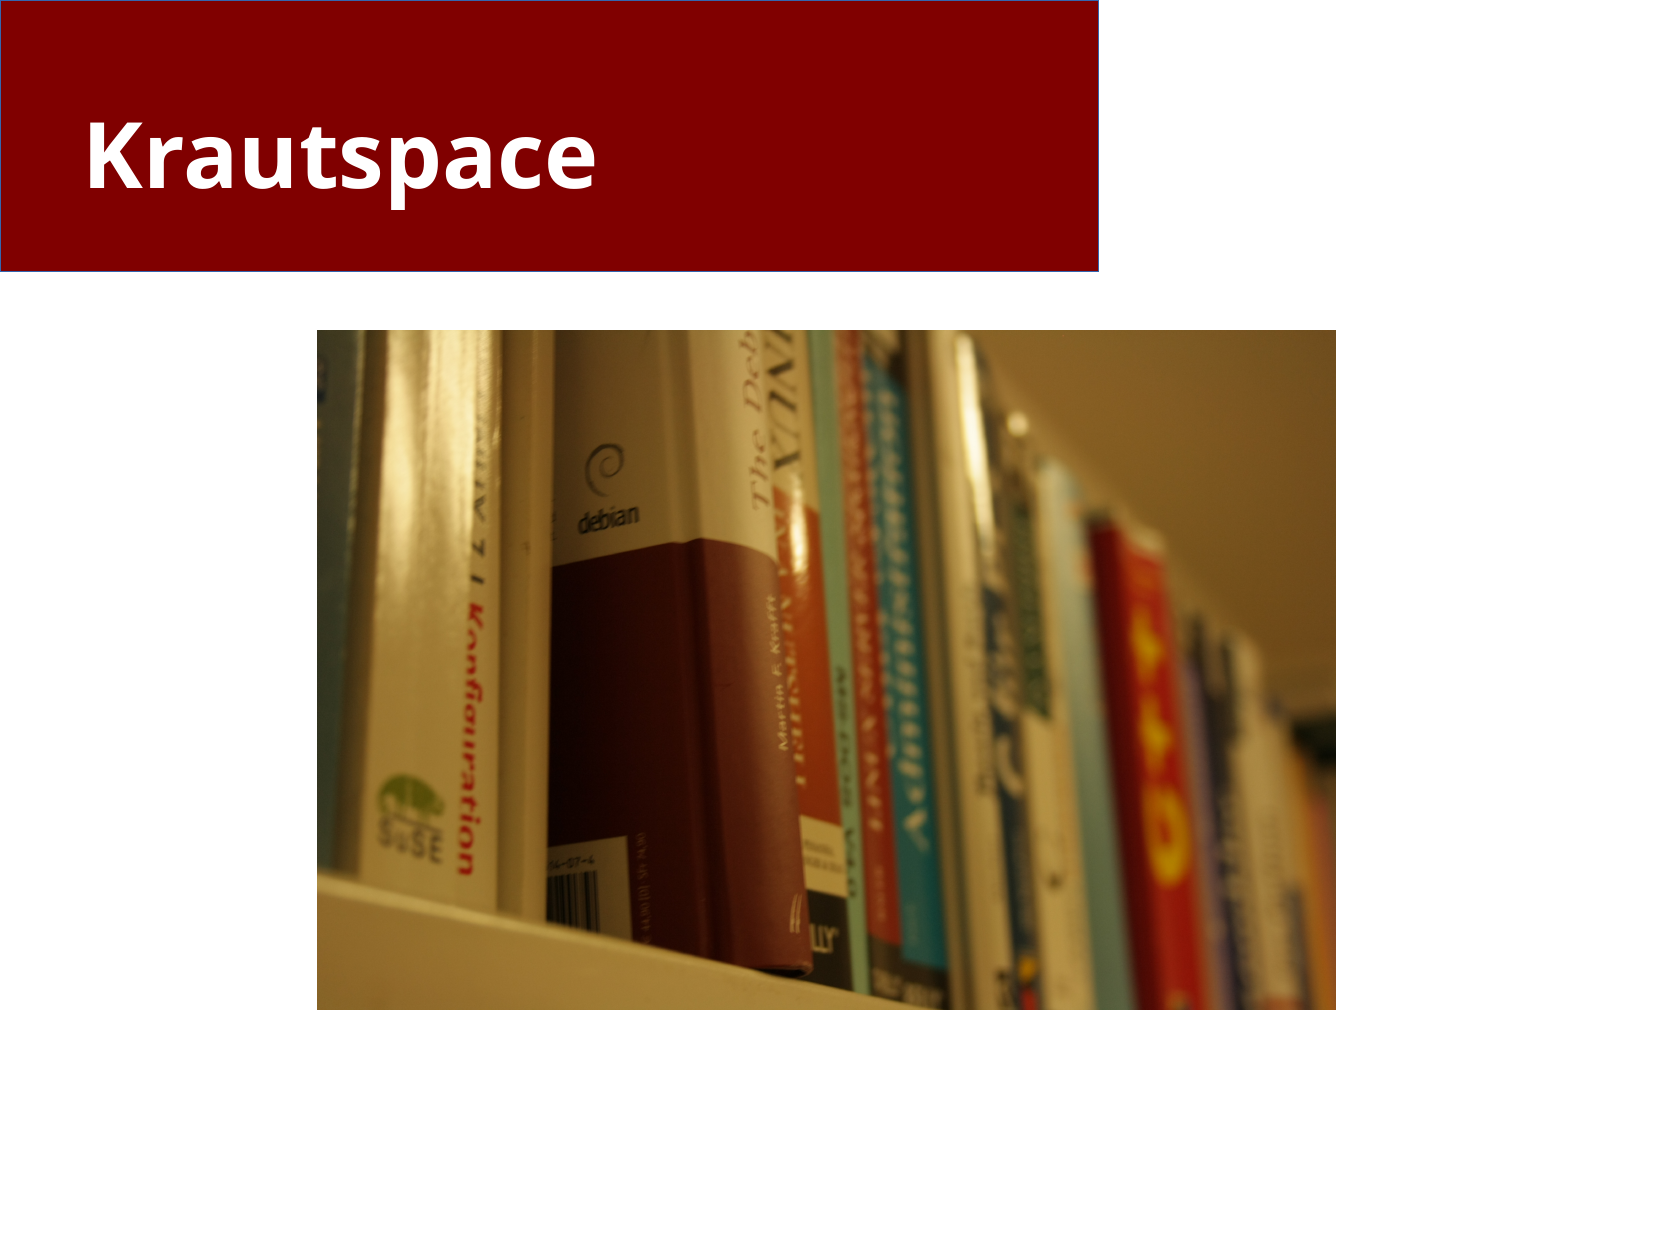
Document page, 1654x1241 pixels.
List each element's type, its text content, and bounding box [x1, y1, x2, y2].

picture [317, 330, 1336, 1010]
title Krautspace [82, 49, 1028, 257]
